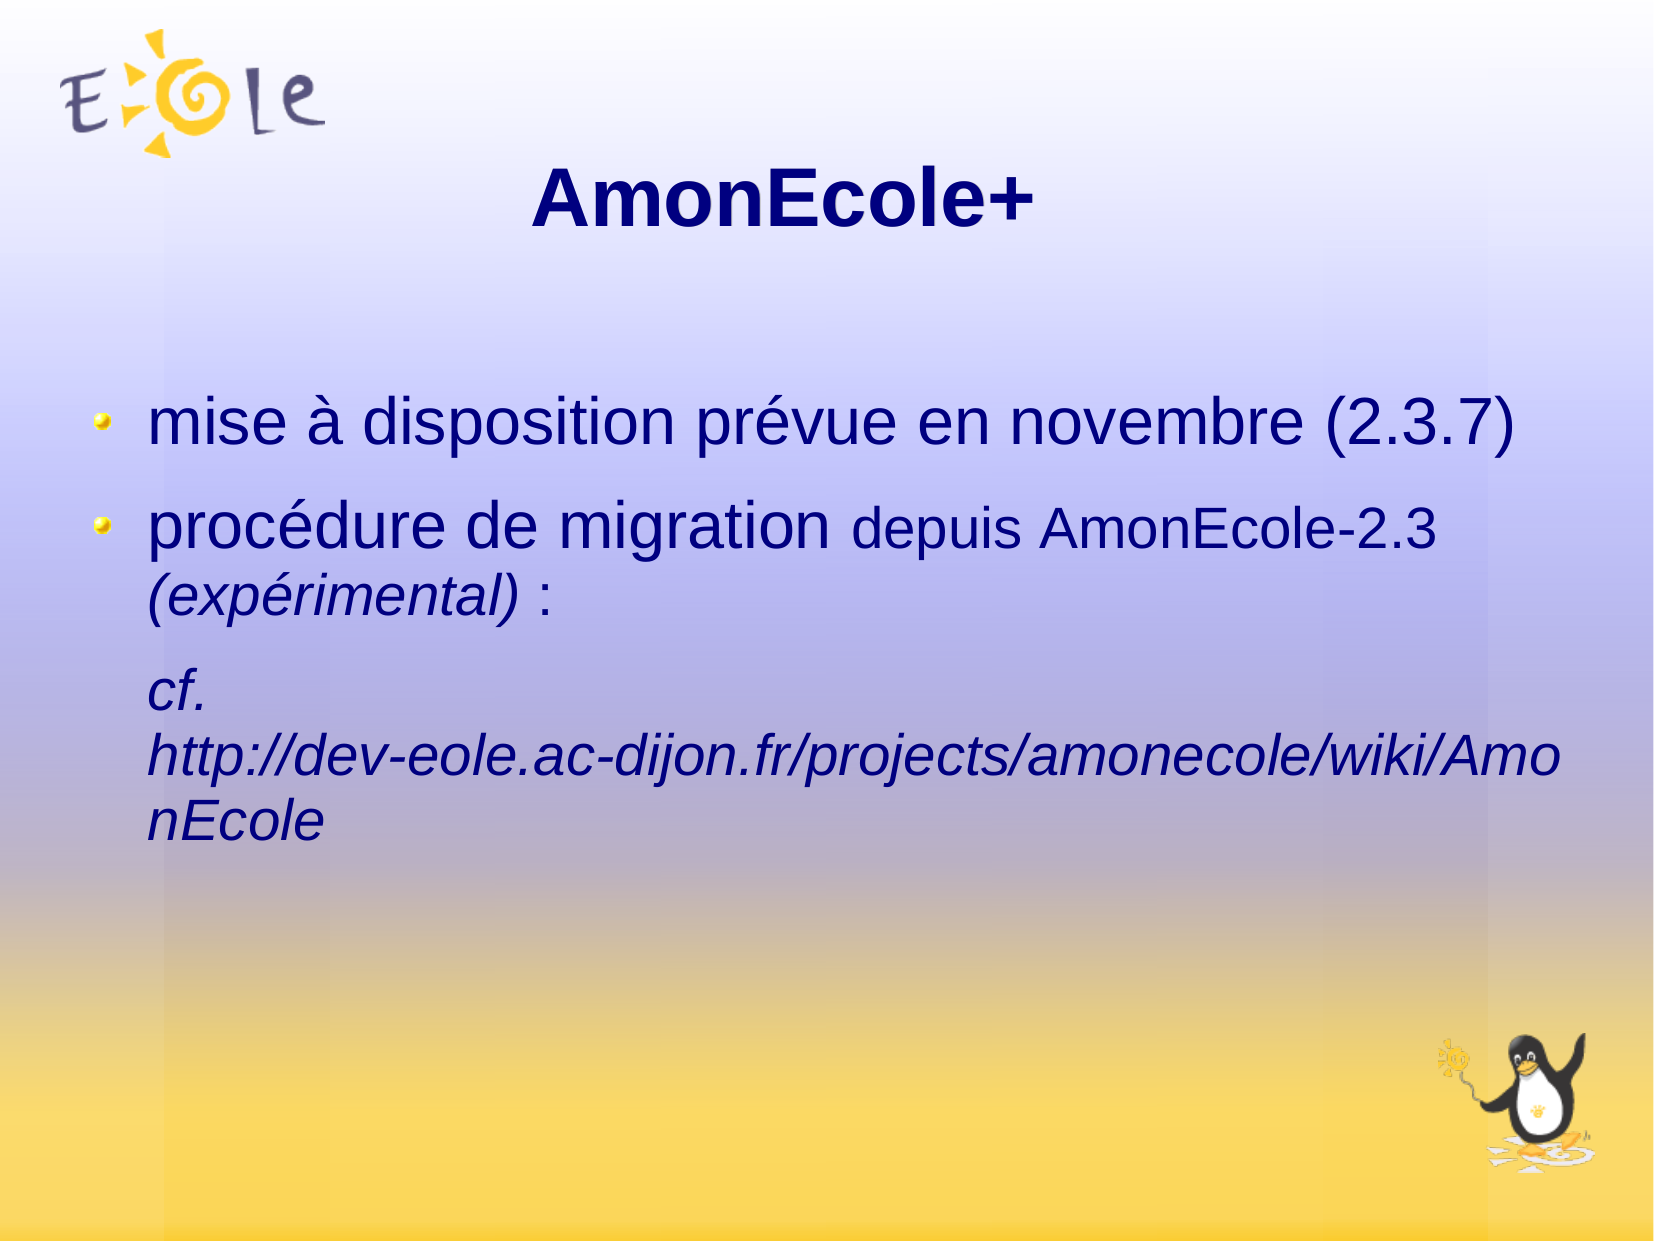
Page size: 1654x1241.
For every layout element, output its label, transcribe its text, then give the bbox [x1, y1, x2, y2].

list mise à disposition prévue en novembre (2.3.7) procédure de migration depuis AmonEcole-2.3 (expérimental) : cf. http://dev-eole.ac-dijon.fr/projects/amonecole/wiki/AmonEcole [76, 383, 1566, 1123]
picture [0, 0, 1654, 1241]
text_box AmonEcole+ [515, 143, 961, 266]
